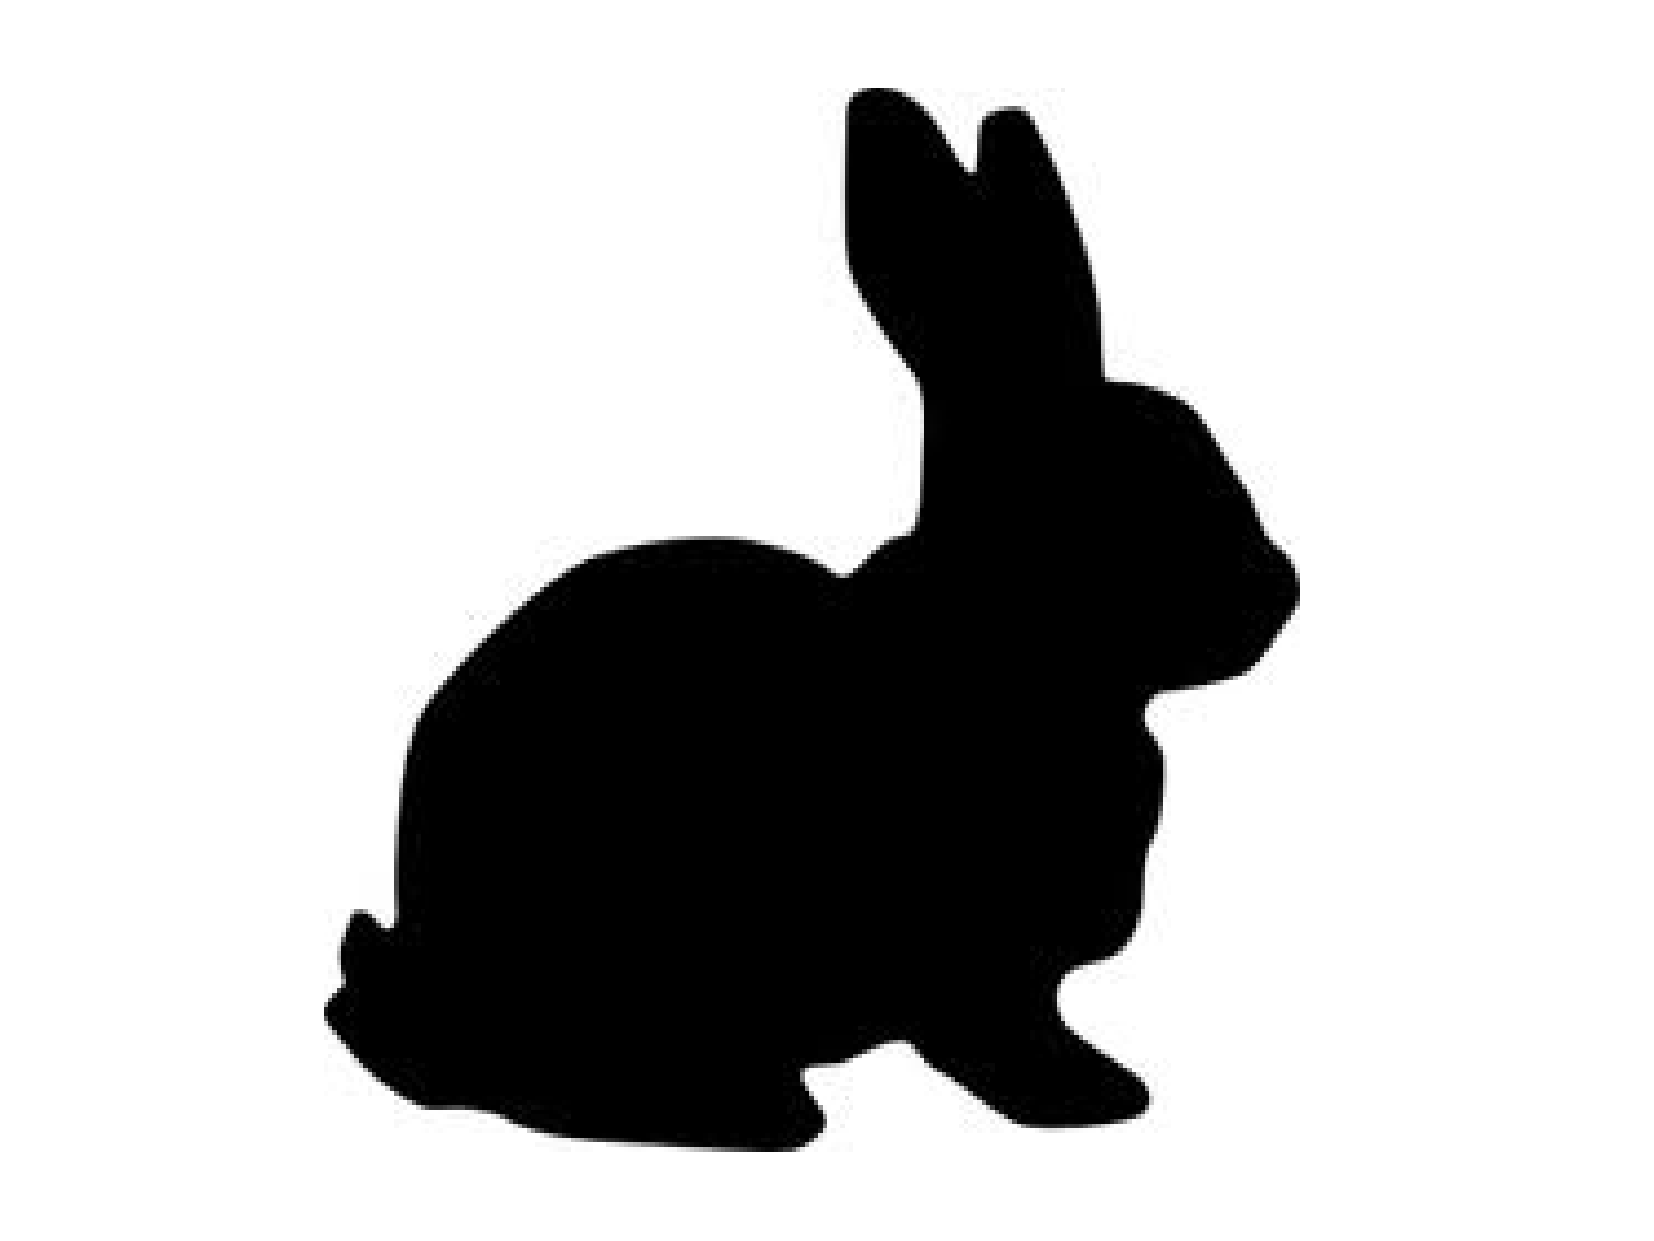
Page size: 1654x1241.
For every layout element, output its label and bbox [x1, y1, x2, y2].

picture [324, 88, 1300, 1152]
